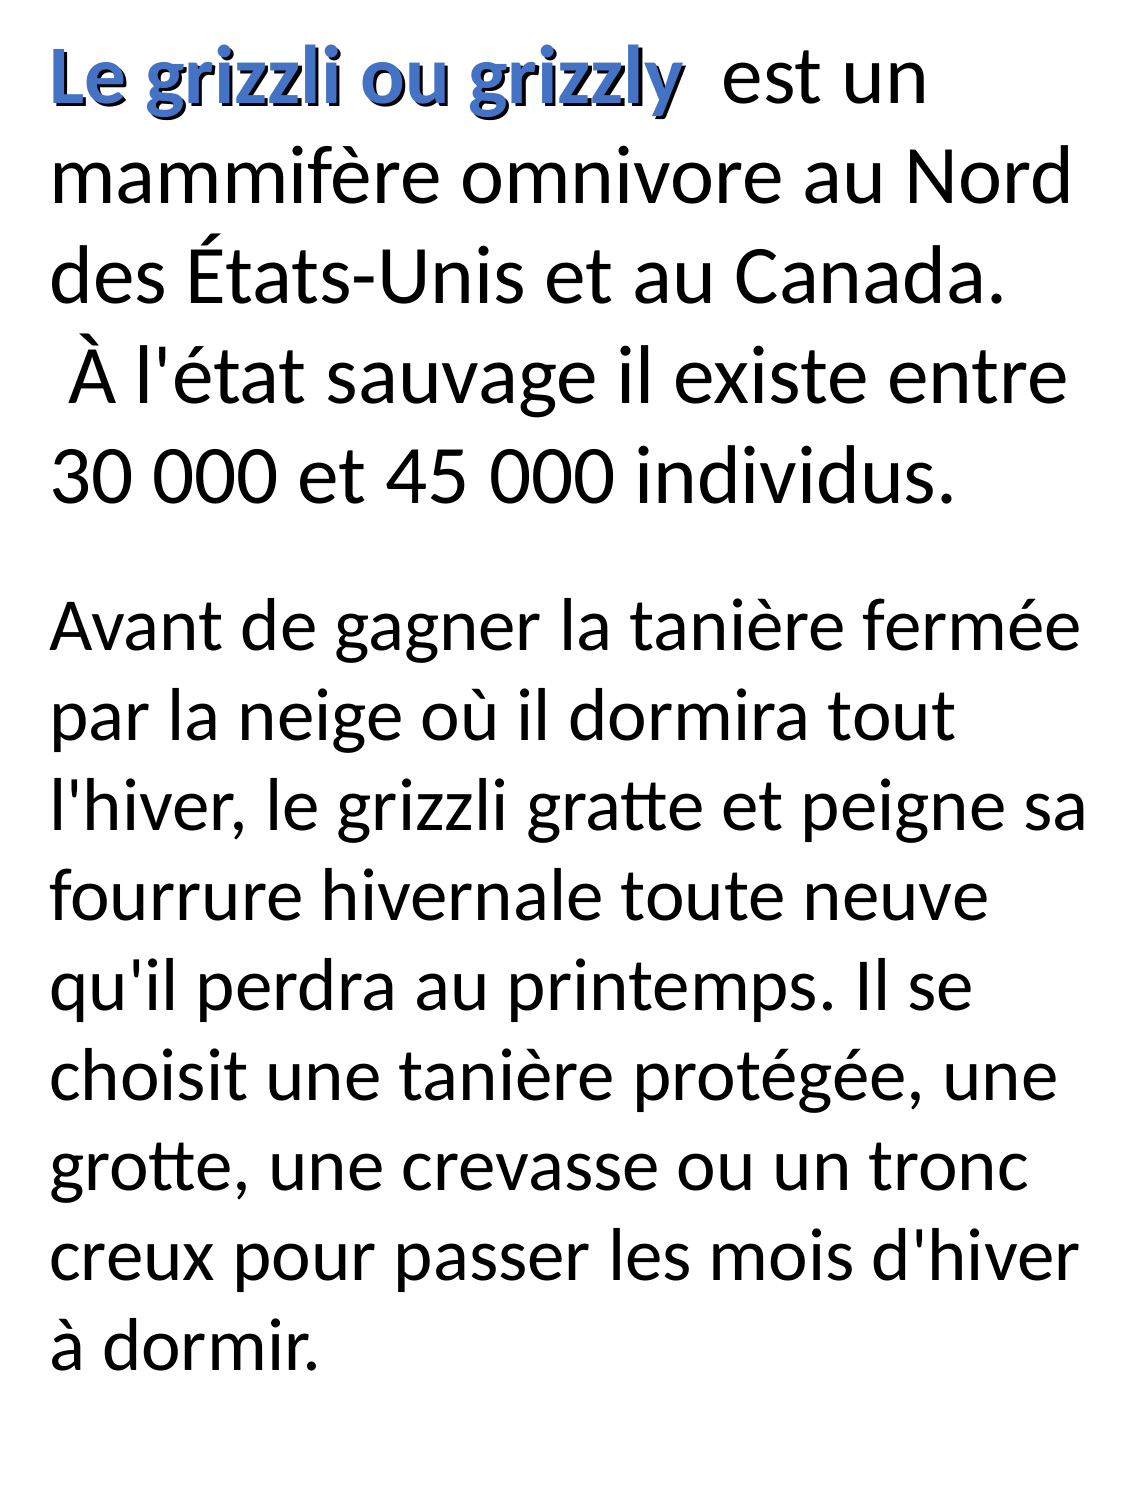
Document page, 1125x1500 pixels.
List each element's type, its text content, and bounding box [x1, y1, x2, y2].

text_box Le grizzli ou grizzly est un mammifère omnivore au Nord des États-Unis et au Canada. À l'état sauvage il existe entre 30 000 et 45 000 individus. [34, 12, 1125, 527]
text_box Avant de gagner la tanière fermée par la neige où il dormira tout l'hiver, le grizzli gratte et peigne sa fourrure hivernale toute neuve qu'il perdra au printemps. Il se choisit une tanière protégée, une grotte, une crevasse ou un tronc creux pour passer les mois d'hiver à dormir. [34, 568, 1125, 1393]
